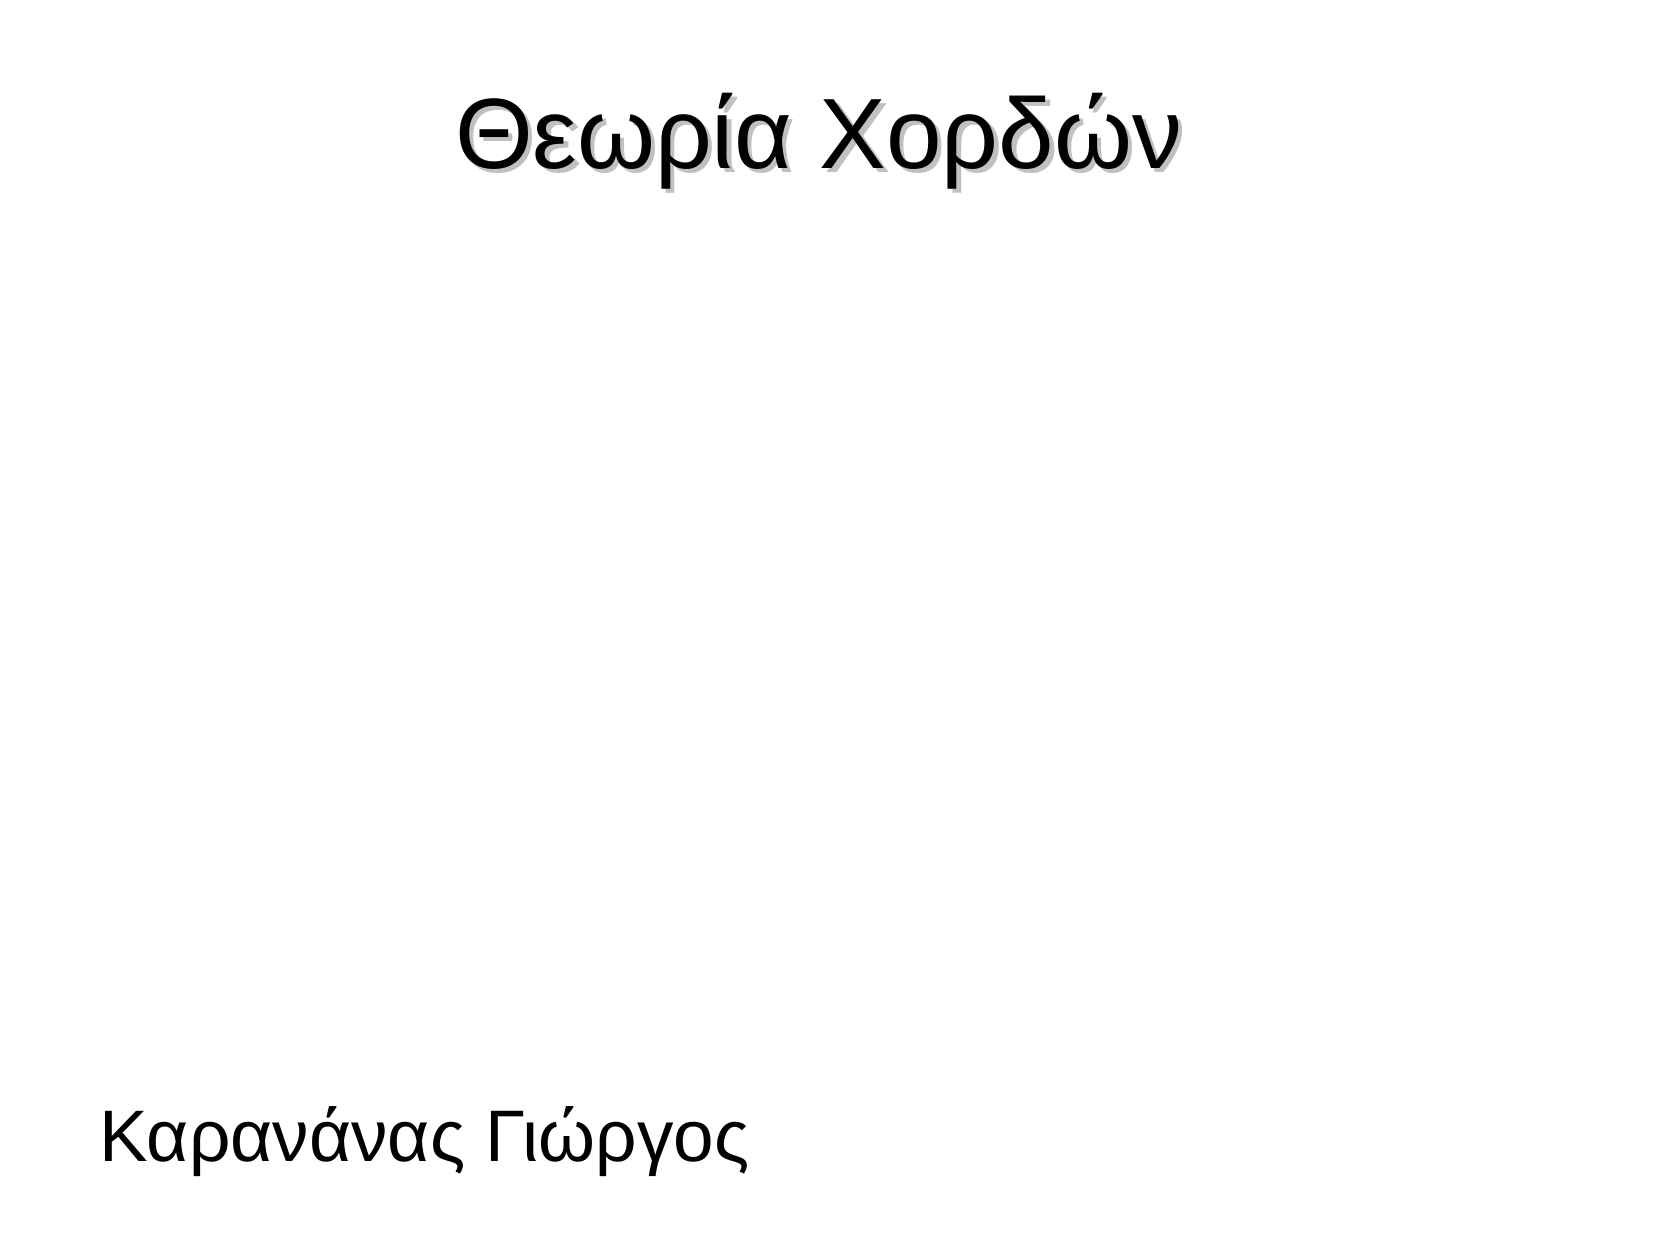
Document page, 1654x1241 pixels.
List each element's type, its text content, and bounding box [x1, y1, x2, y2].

title Θεωρία Χορδών [75, 37, 1564, 230]
title Καρανάνας Γιώργος [0, 1033, 863, 1241]
